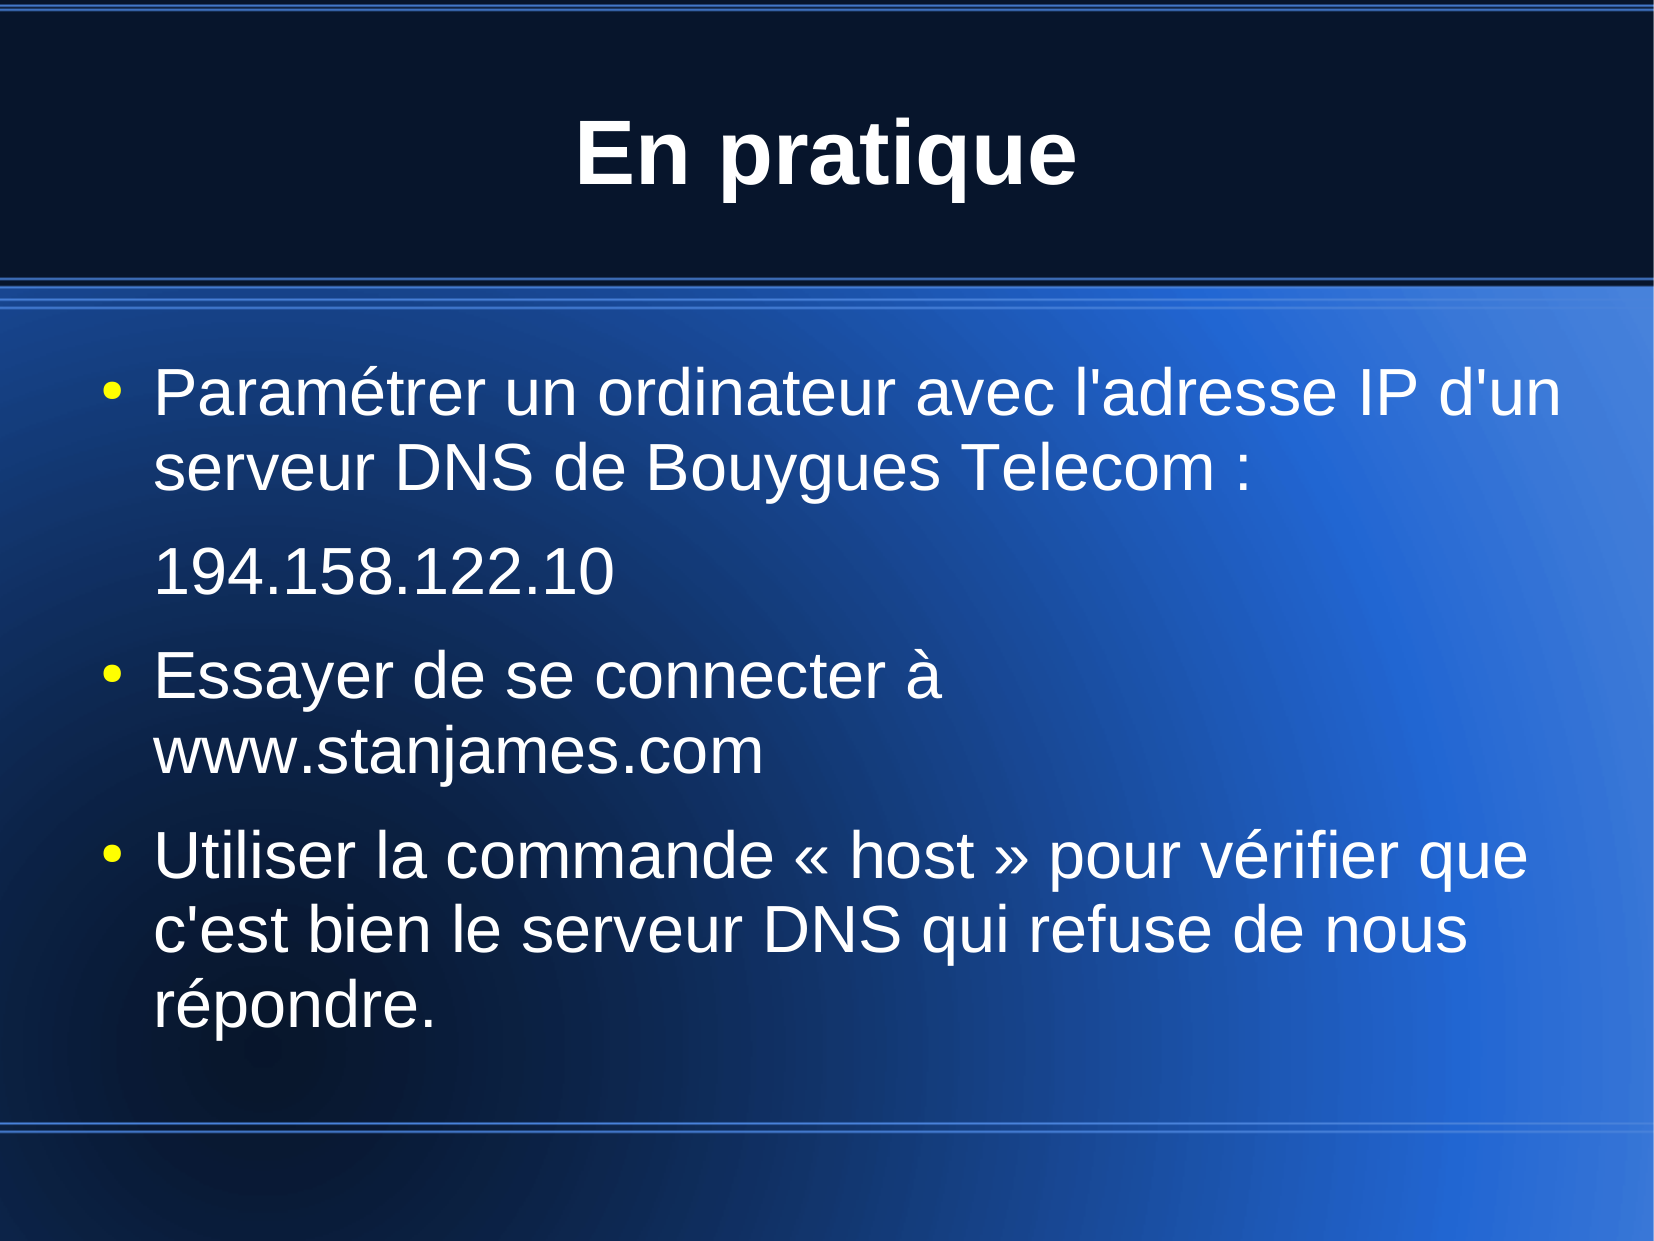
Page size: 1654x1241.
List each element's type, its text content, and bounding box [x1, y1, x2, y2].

picture [0, 0, 1654, 1241]
title En pratique [82, 49, 1571, 257]
list Paramétrer un ordinateur avec l'adresse IP d'un serveur DNS de Bouygues Telecom : 194.158.122.10 Essayer de se connecter à www.stanjames.com Utiliser la commande « host » pour vérifier que c'est bien le serveur DNS qui refuse de nous répondre. [82, 355, 1571, 1063]
